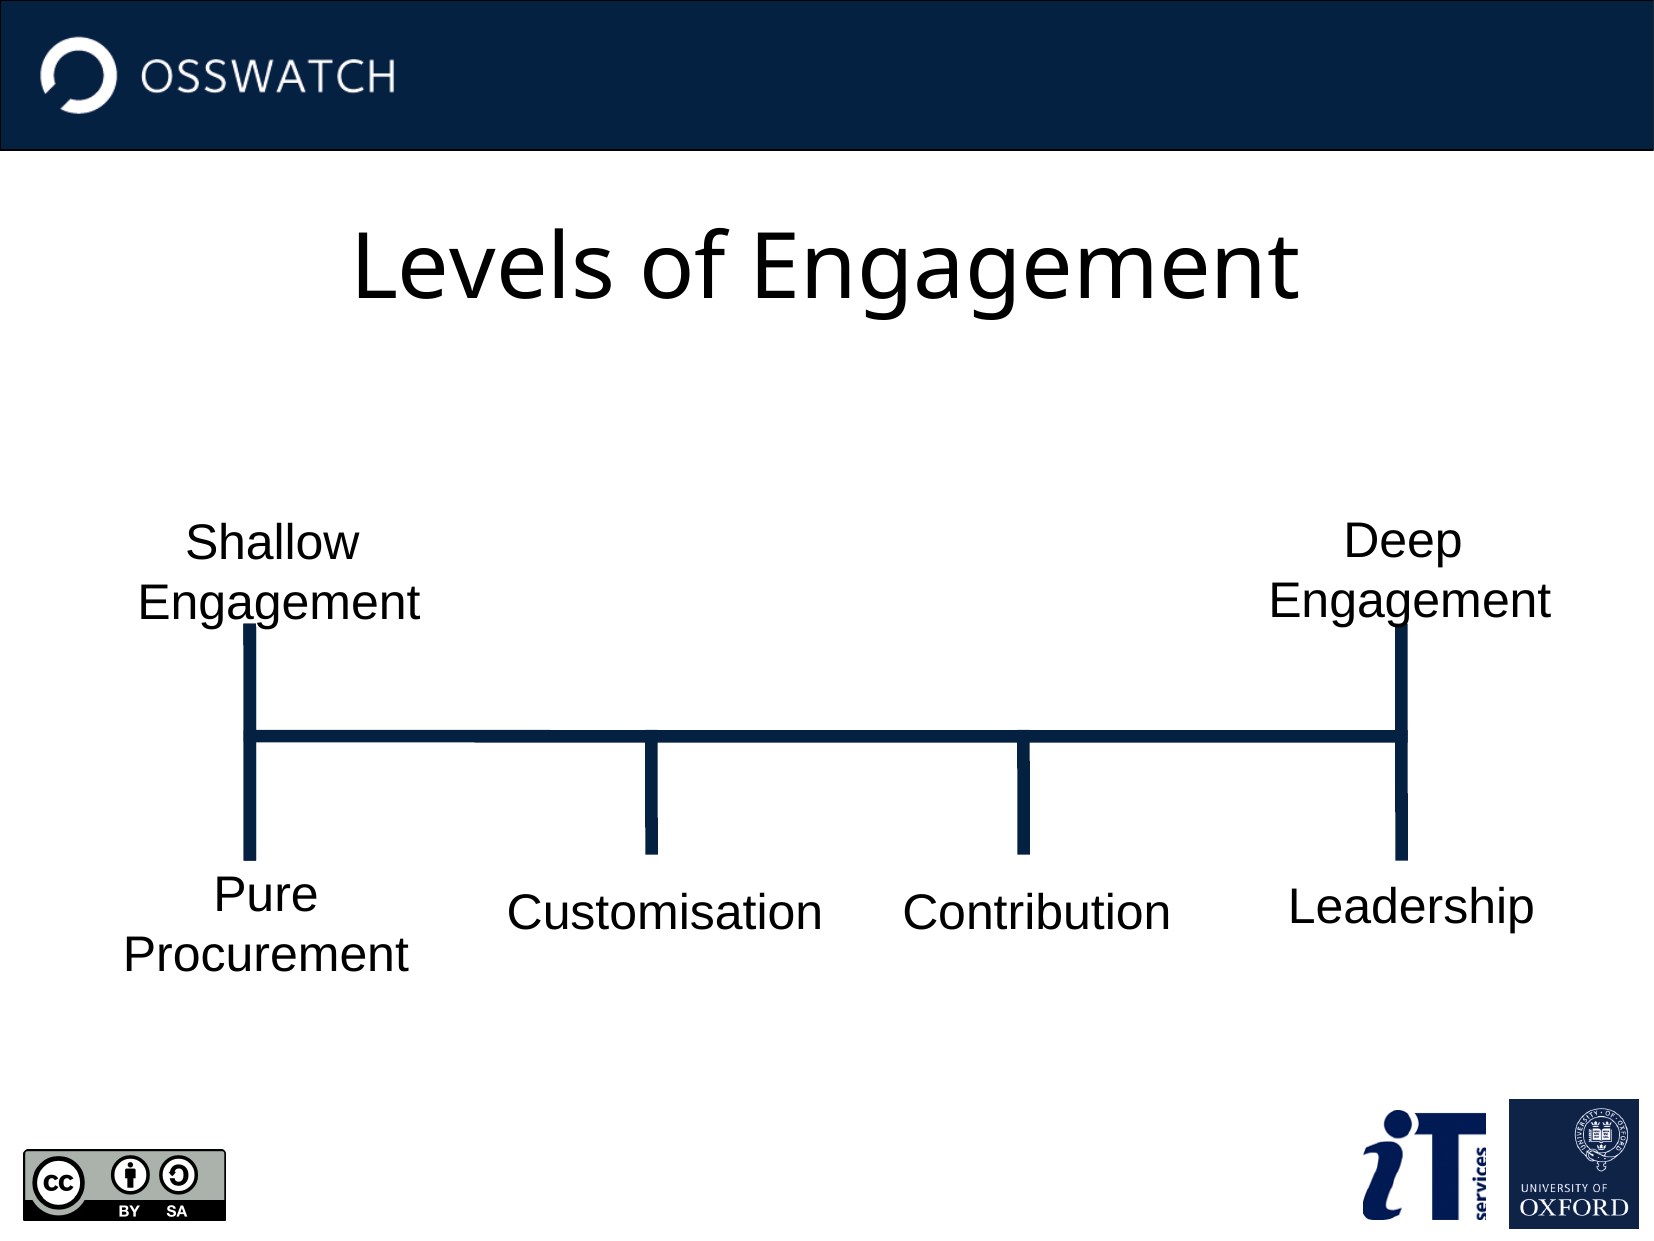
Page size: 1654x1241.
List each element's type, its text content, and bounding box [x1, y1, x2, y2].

text_box Leadership [1515, 900, 1526, 920]
text_box Contribution [887, 872, 1174, 947]
picture [1363, 1110, 1486, 1220]
text_box Leadership [1273, 866, 1526, 941]
picture [12, 12, 426, 141]
text_box Customisation [491, 872, 812, 947]
picture [23, 1149, 226, 1221]
picture [1509, 1099, 1639, 1229]
text_box Shallow Engagement [122, 501, 403, 637]
title Levels of Engagement [82, 169, 1569, 375]
text_box Deep Engagement [1253, 500, 1534, 635]
text_box Pure Procurement [108, 854, 394, 990]
